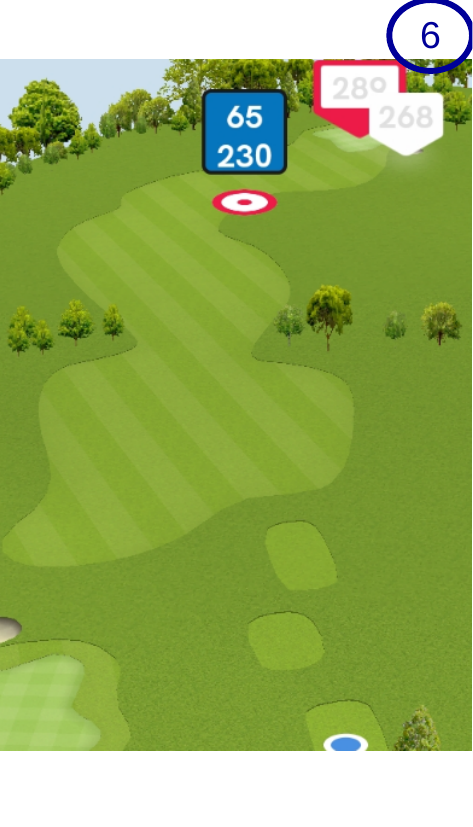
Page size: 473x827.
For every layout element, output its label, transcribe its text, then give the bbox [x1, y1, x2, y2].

text_box 6 [389, 0, 473, 71]
picture [0, 59, 472, 751]
